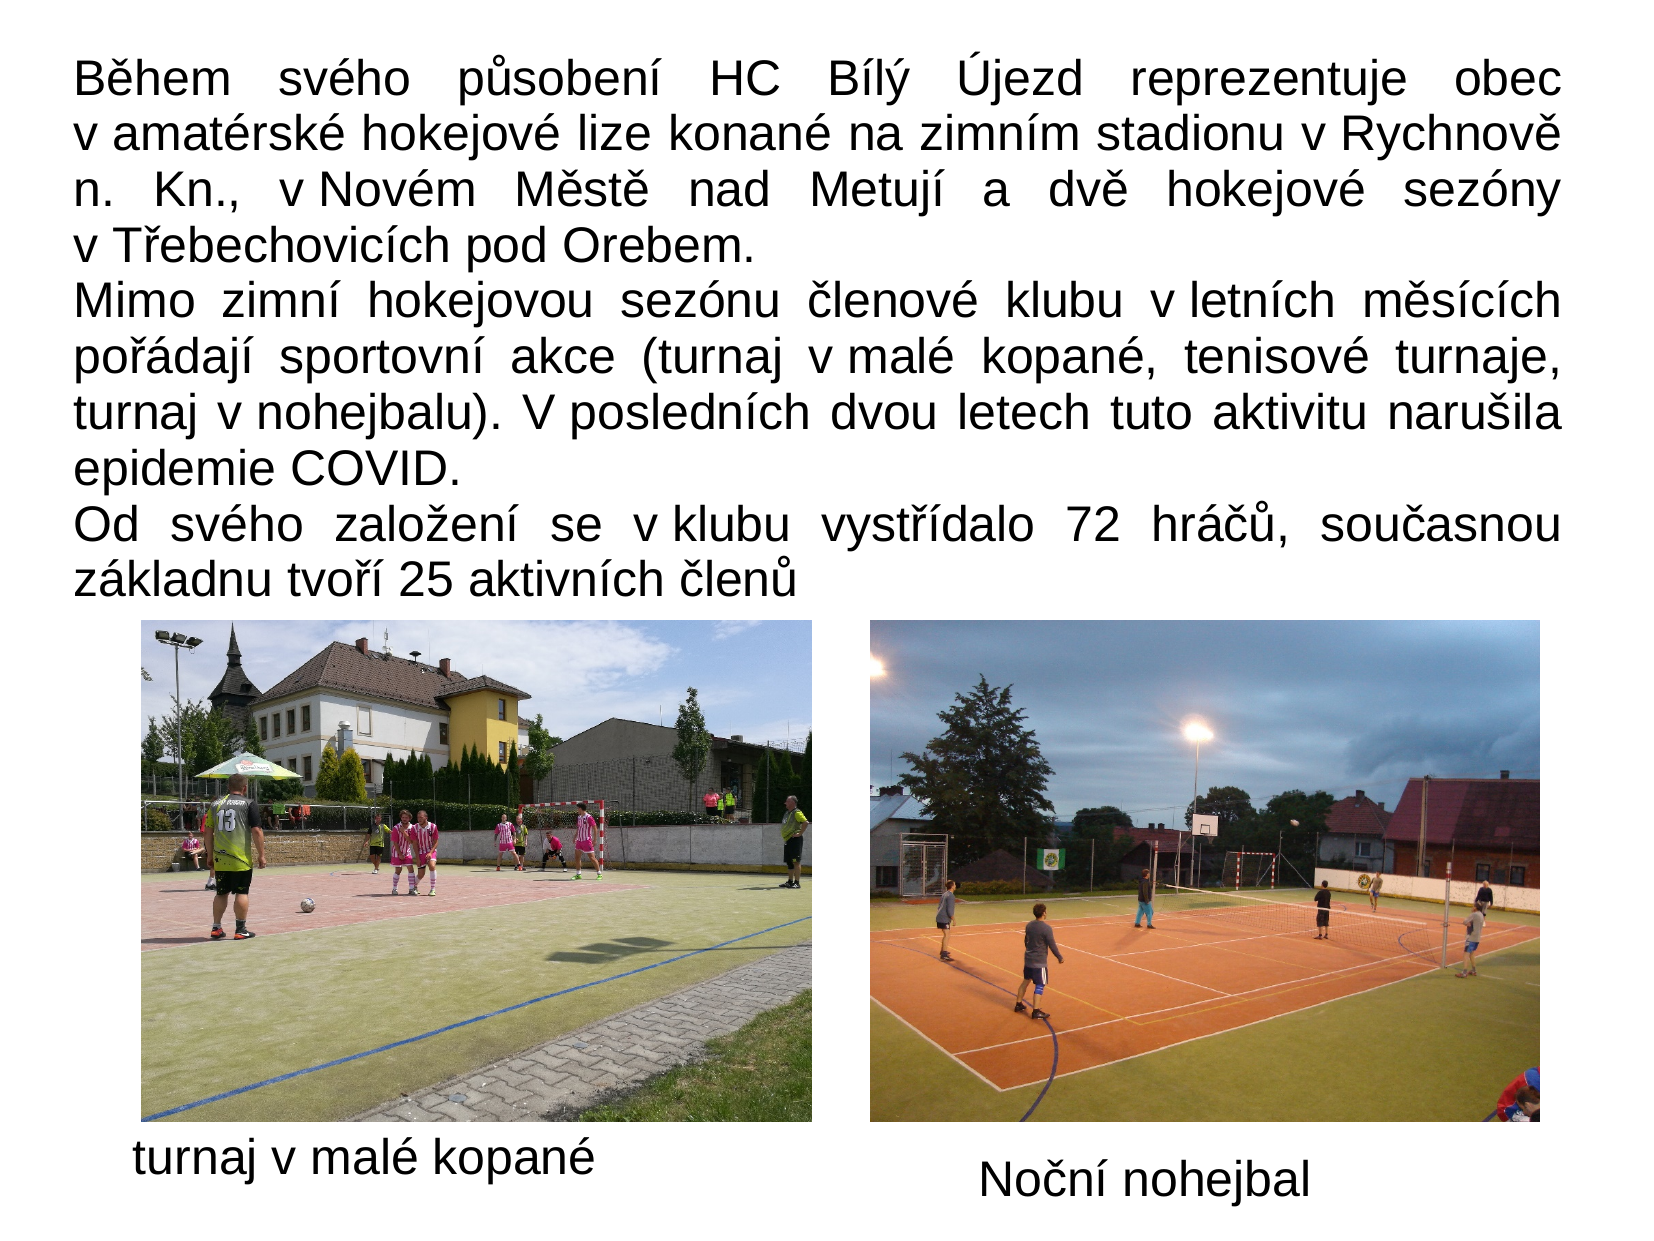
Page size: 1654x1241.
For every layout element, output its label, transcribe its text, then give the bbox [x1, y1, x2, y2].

picture [141, 620, 812, 1123]
text_box Během svého působení HC Bílý Újezd reprezentuje obec v amatérské hokejové lize konané na zimním stadionu v Rychnově n. Kn., v Novém Městě nad Metují a dvě hokejové sezóny v Třebechovicích pod Orebem. Mimo zimní hokejovou sezónu členové klubu v letních měsících pořádají sportovní akce (turnaj v malé kopané, tenisové turnaje, turnaj v nohejbalu). V posledních dvou letech tuto aktivitu narušila epidemie COVID. Od svého založení se v klubu vystřídalo 72 hráčů, současnou základnu tvoří 25 aktivních členů [59, 42, 1595, 739]
text_box Noční nohejbal [963, 1143, 1388, 1241]
text_box turnaj v malé kopané [118, 1122, 680, 1195]
picture [870, 620, 1540, 1123]
